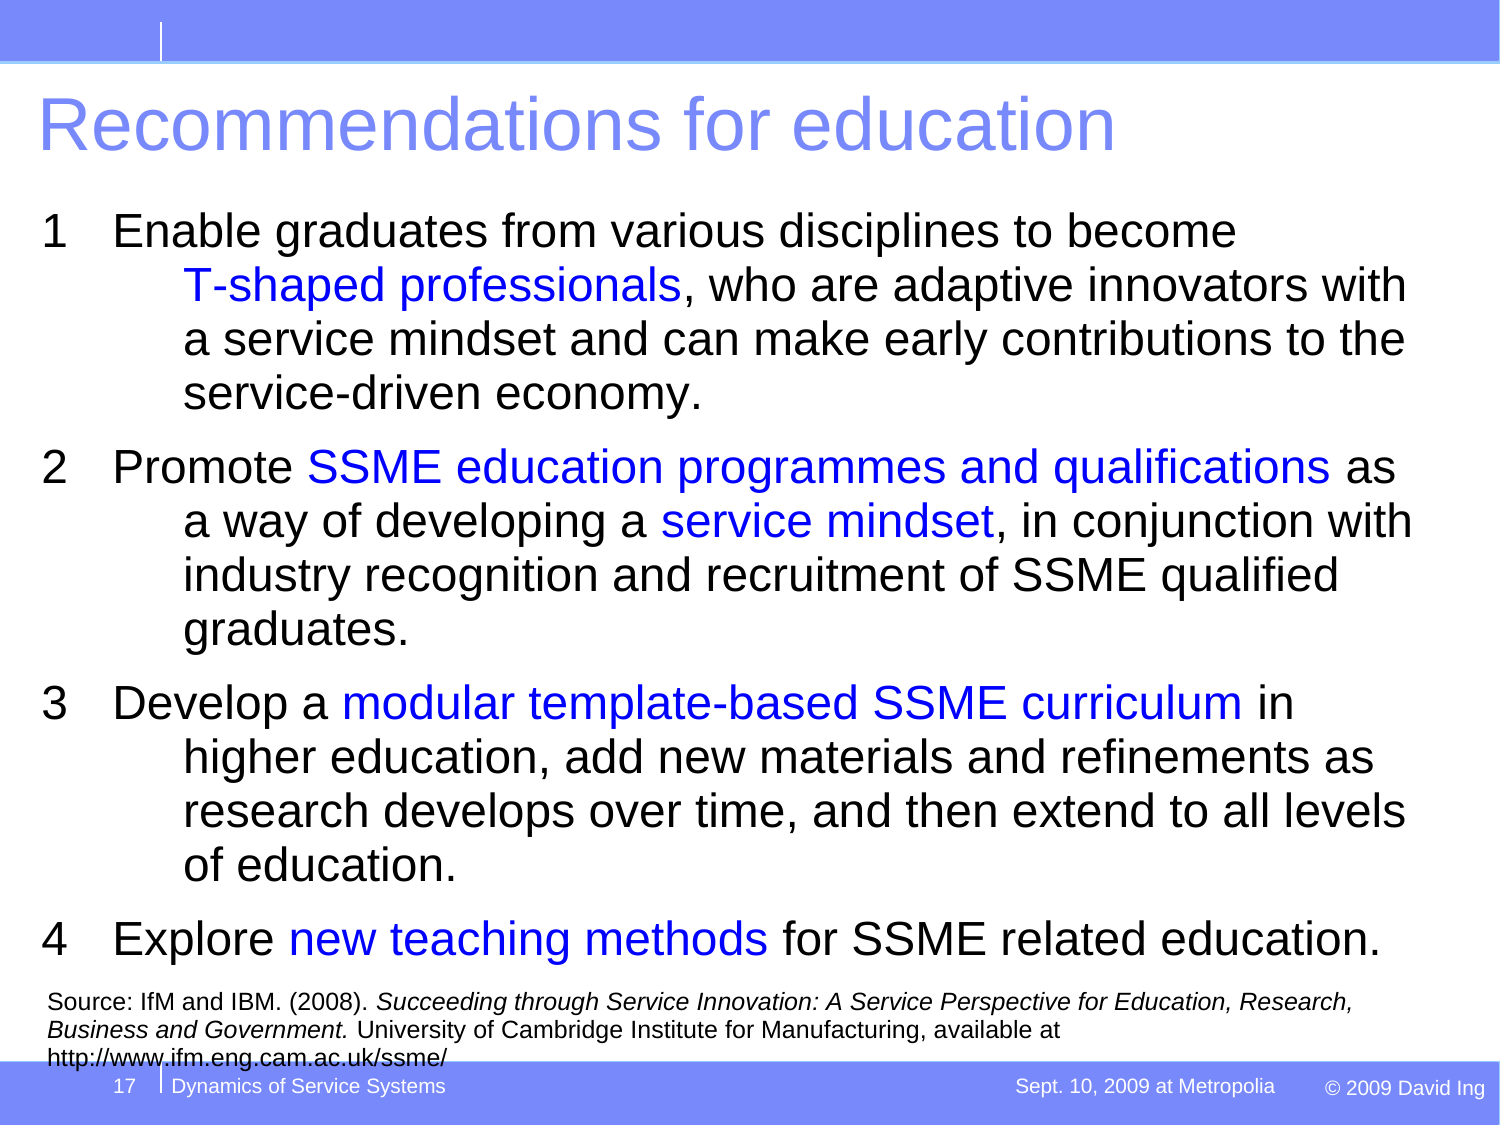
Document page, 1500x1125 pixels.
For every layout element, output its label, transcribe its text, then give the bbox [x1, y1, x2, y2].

text_box Source: IfM and IBM. (2008). Succeeding through Service Innovation: A Service Perspective for Education, Research, Business and Government. University of Cambridge Institute for Manufacturing, available at http://www.ifm.eng.cam.ac.uk/ssme/ [32, 980, 1453, 1055]
list Enable graduates from various disciplines to become T-shaped professionals, who are adaptive innovators with a service mindset and can make early contributions to the service-driven economy. Promote SSME education programmes and qualifications as a way of developing a service mindset, in conjunction with industry recognition and recruitment of SSME qualified graduates. Develop a modular template-based SSME curriculum in higher education, add new materials and refinements as research develops over time, and then extend to all levels of education. Explore new teaching methods for SSME related education. [41, 204, 1434, 978]
title Recommendations for education [37, 90, 1463, 205]
